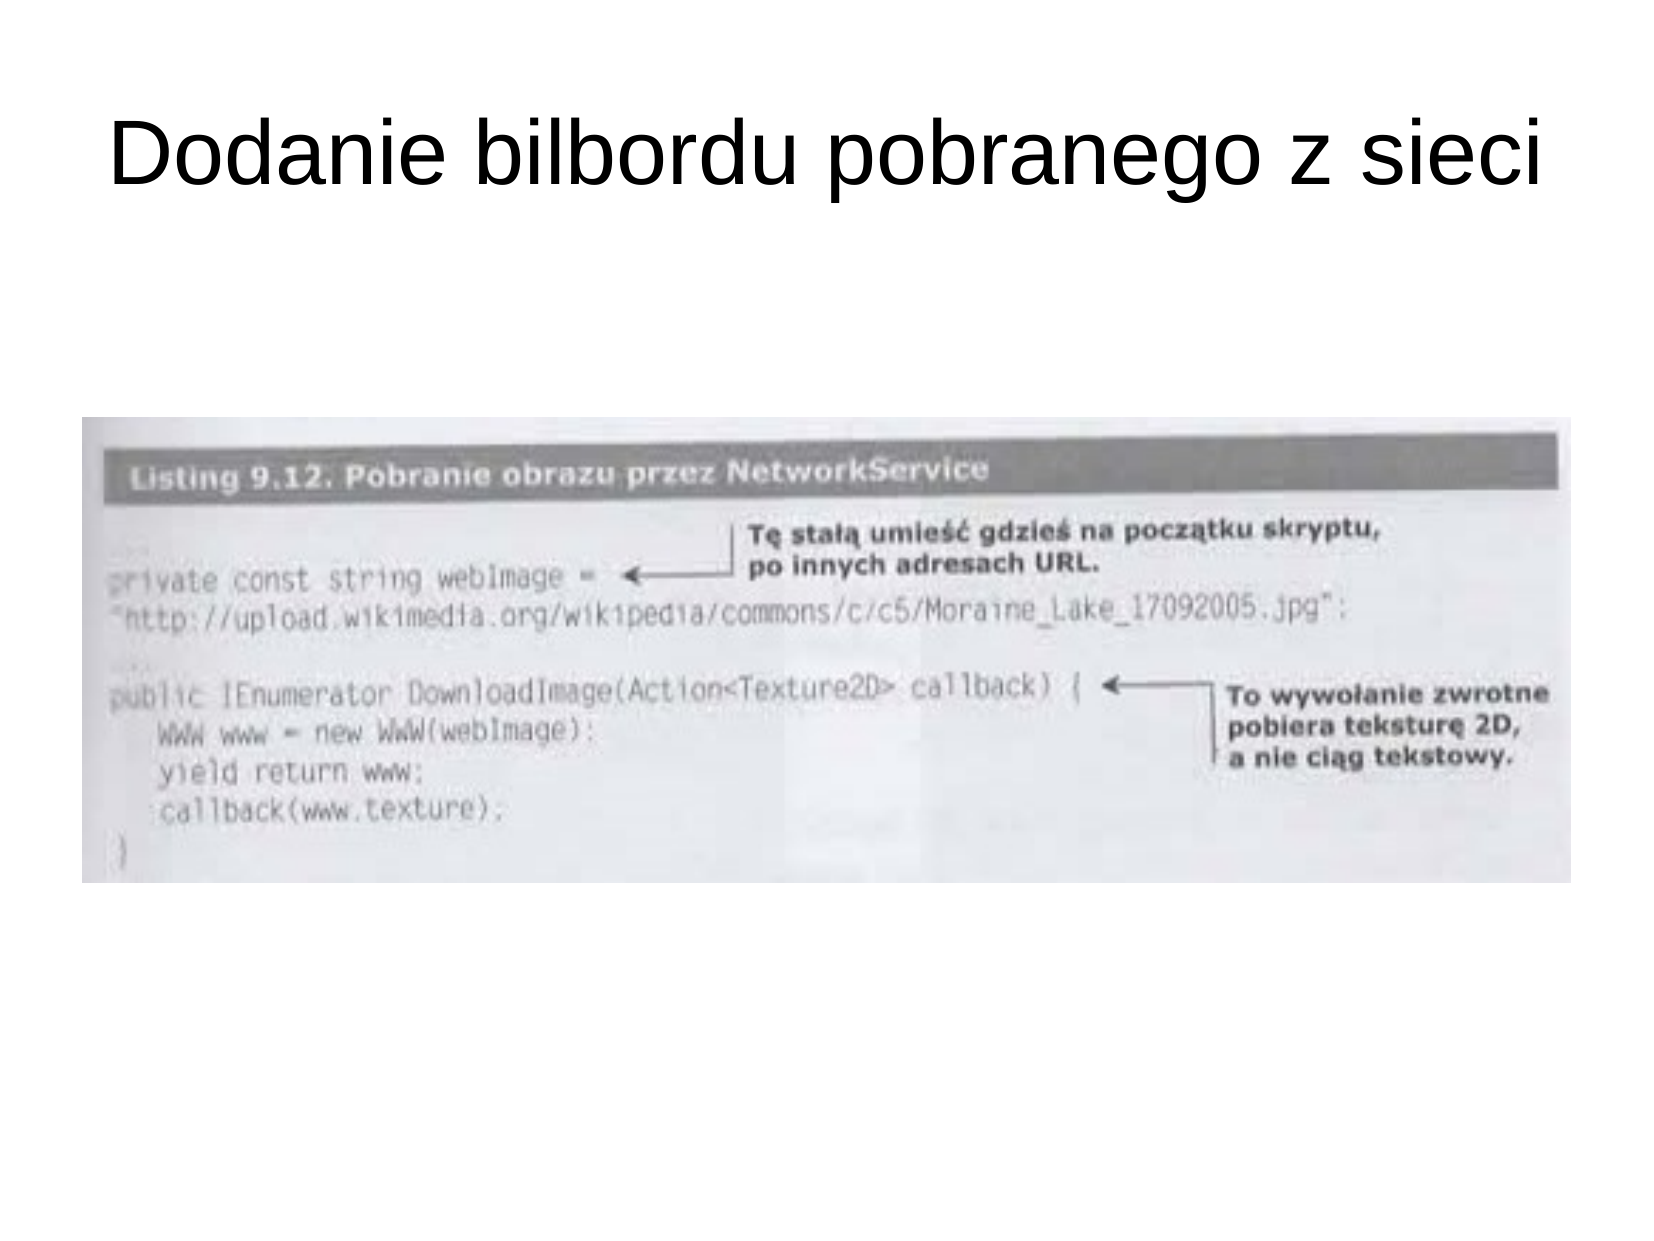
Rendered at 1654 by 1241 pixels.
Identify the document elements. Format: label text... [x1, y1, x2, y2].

picture [82, 417, 1571, 883]
title Dodanie bilbordu pobranego z sieci [82, 49, 1571, 257]
